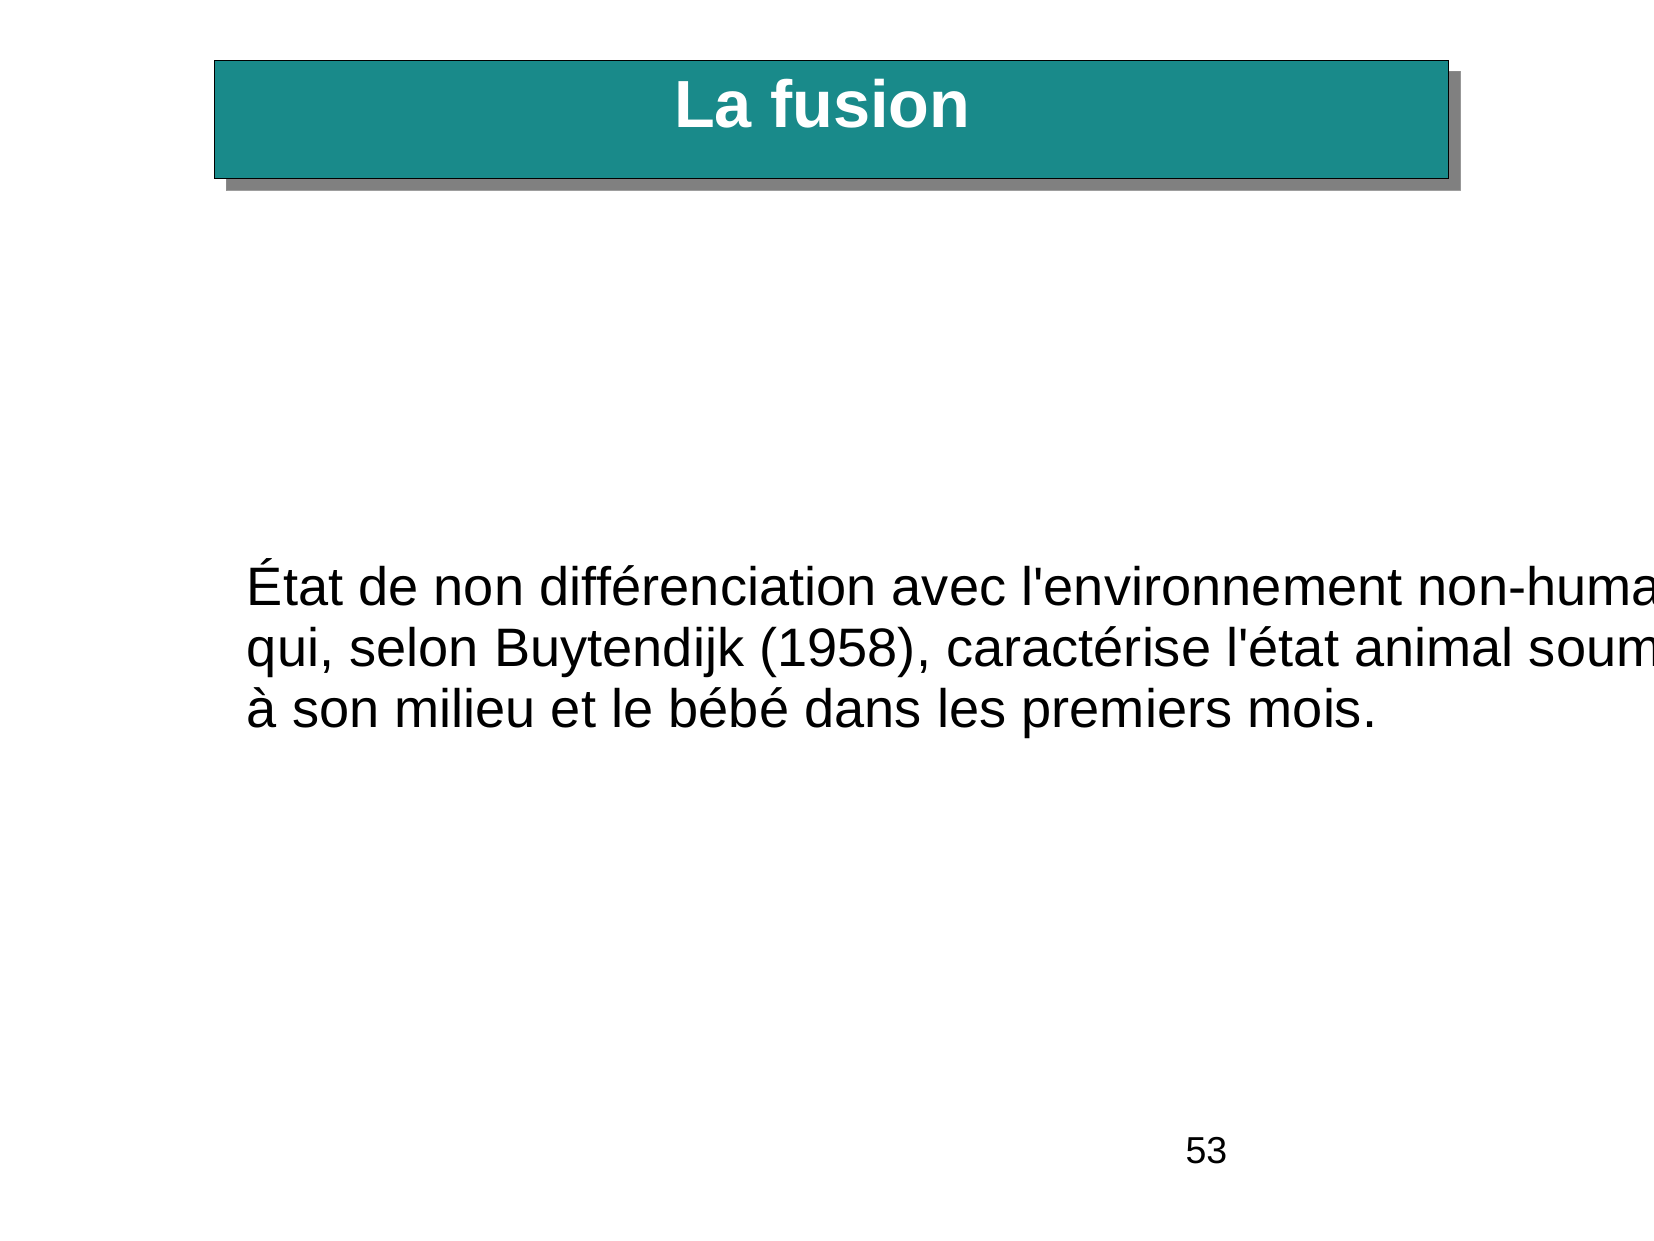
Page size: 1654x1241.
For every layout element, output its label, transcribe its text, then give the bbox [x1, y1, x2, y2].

text_box La fusion [214, 60, 1449, 179]
title d [90, 49, 1579, 257]
text_box État de non différenciation avec l'environnement non-humain qui, selon Buytendijk (1958), caractérise l'état animal soumis à son milieu et le bébé dans les premiers mois. [232, 401, 1520, 957]
